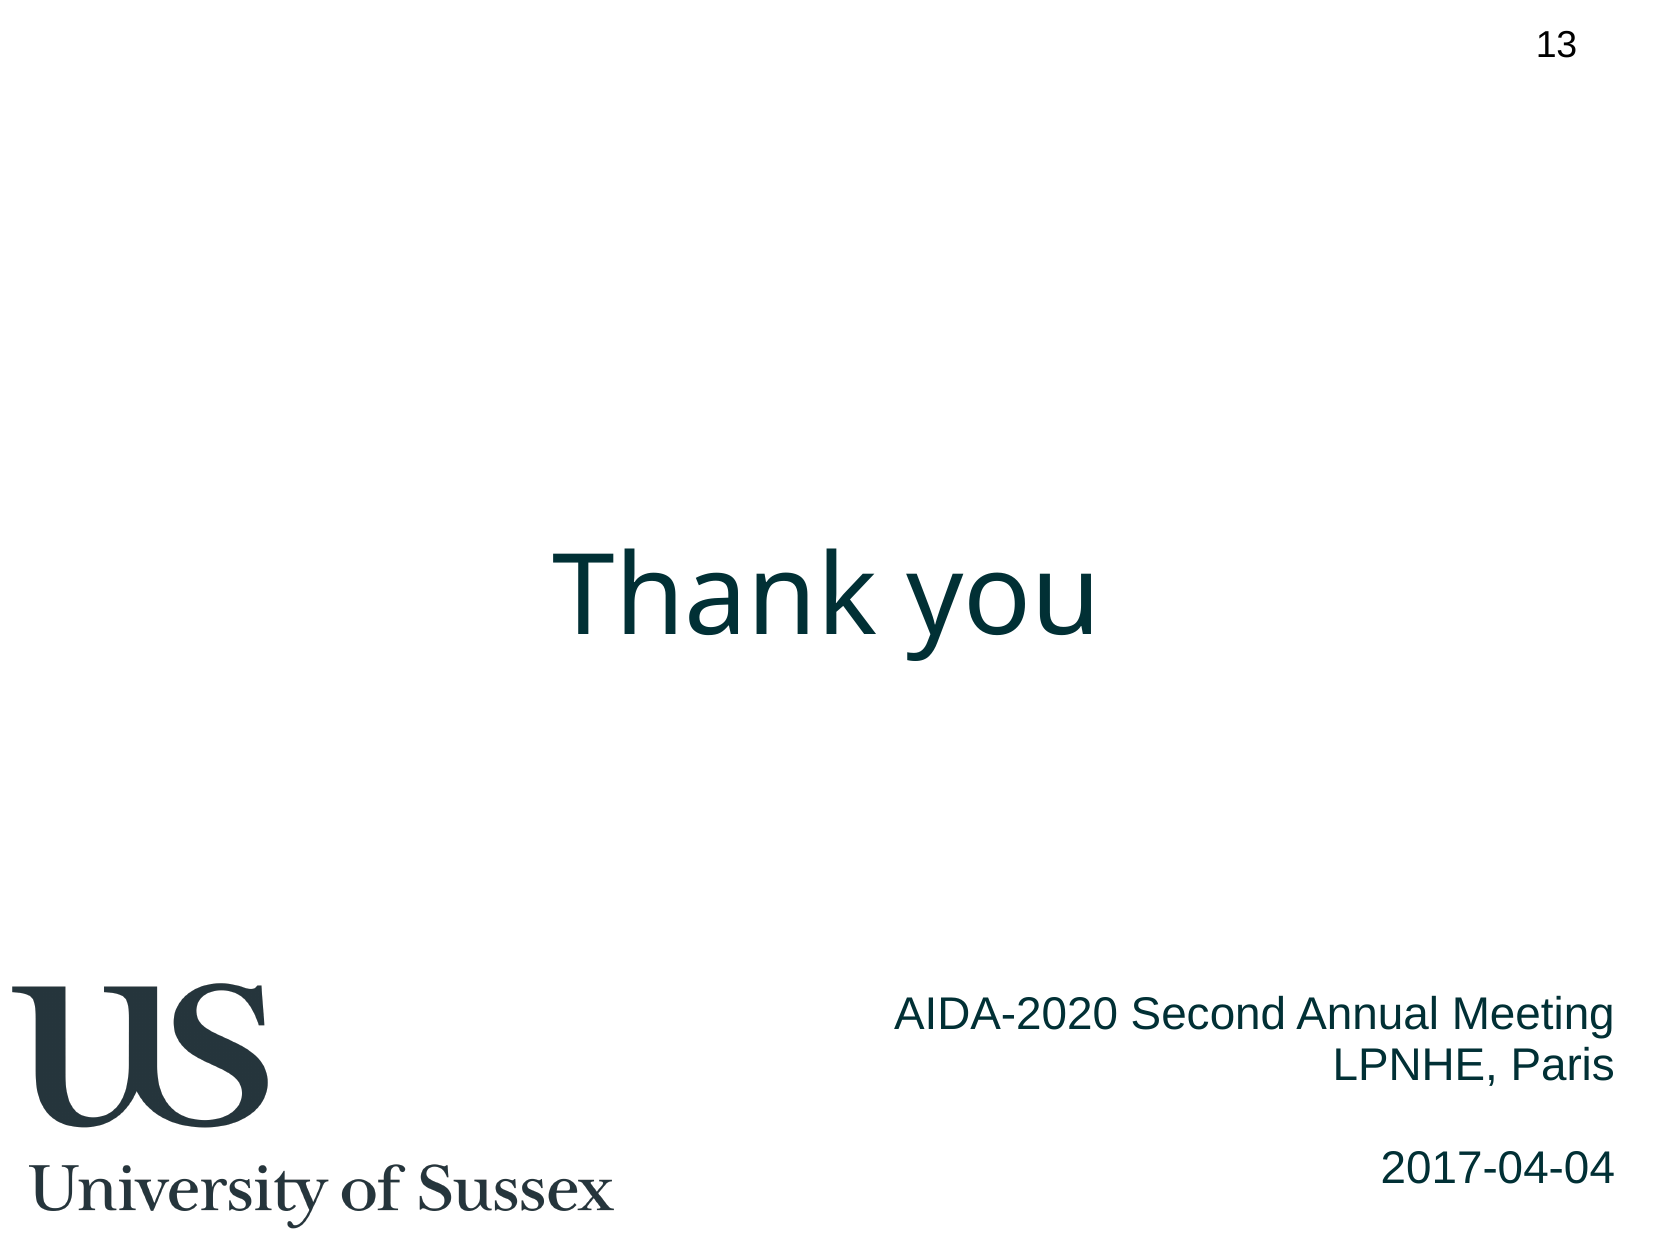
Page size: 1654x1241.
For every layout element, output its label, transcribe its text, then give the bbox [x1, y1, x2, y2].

picture [11, 982, 615, 1229]
text_box <number> [1521, 16, 1654, 84]
text_box Thank you [0, 506, 1654, 898]
text_box AIDA-2020 Second Annual Meeting LPNHE, Paris 2017-04-04 [874, 980, 1630, 1201]
